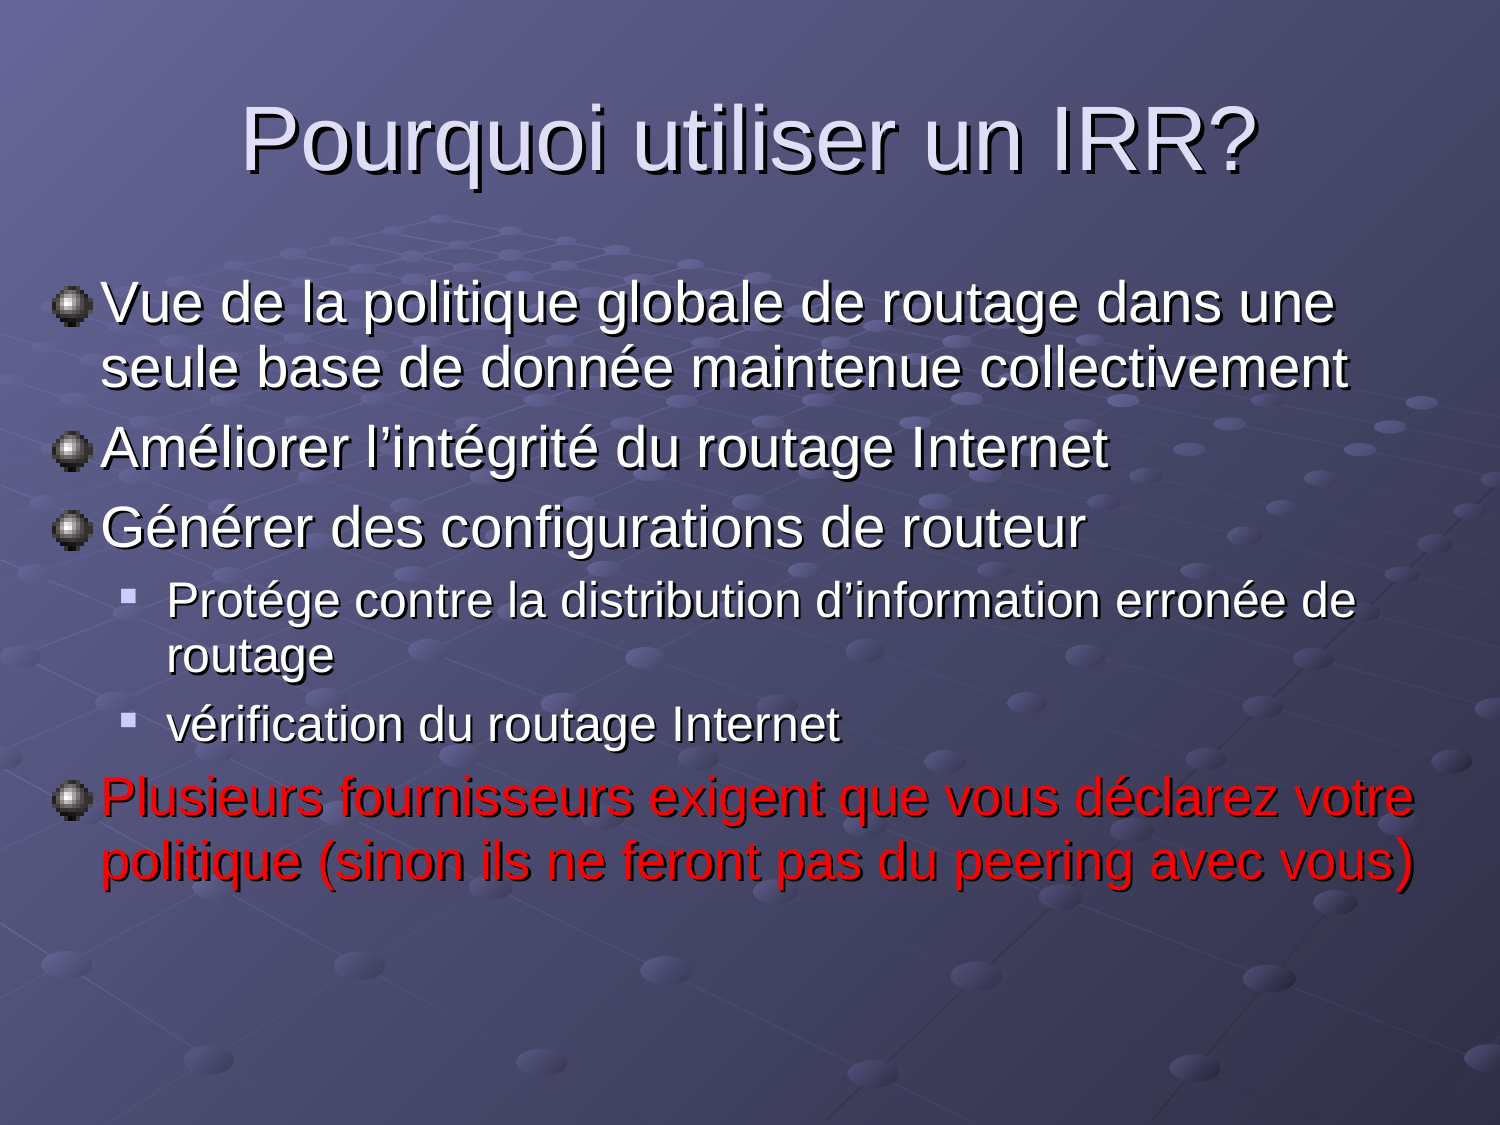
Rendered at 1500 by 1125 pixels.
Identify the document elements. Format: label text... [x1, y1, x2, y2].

title Pourquoi utiliser un IRR? [75, 45, 1426, 233]
list Vue de la politique globale de routage dans une seule base de donnée maintenue collectivement Améliorer l’intégrité du routage Internet Générer des configurations de routeur Protége contre la distribution d’information erronée de routage vérification du routage Internet Plusieurs fournisseurs exigent que vous déclarez votre politique (sinon ils ne feront pas du peering avec vous) [29, 262, 1471, 1083]
